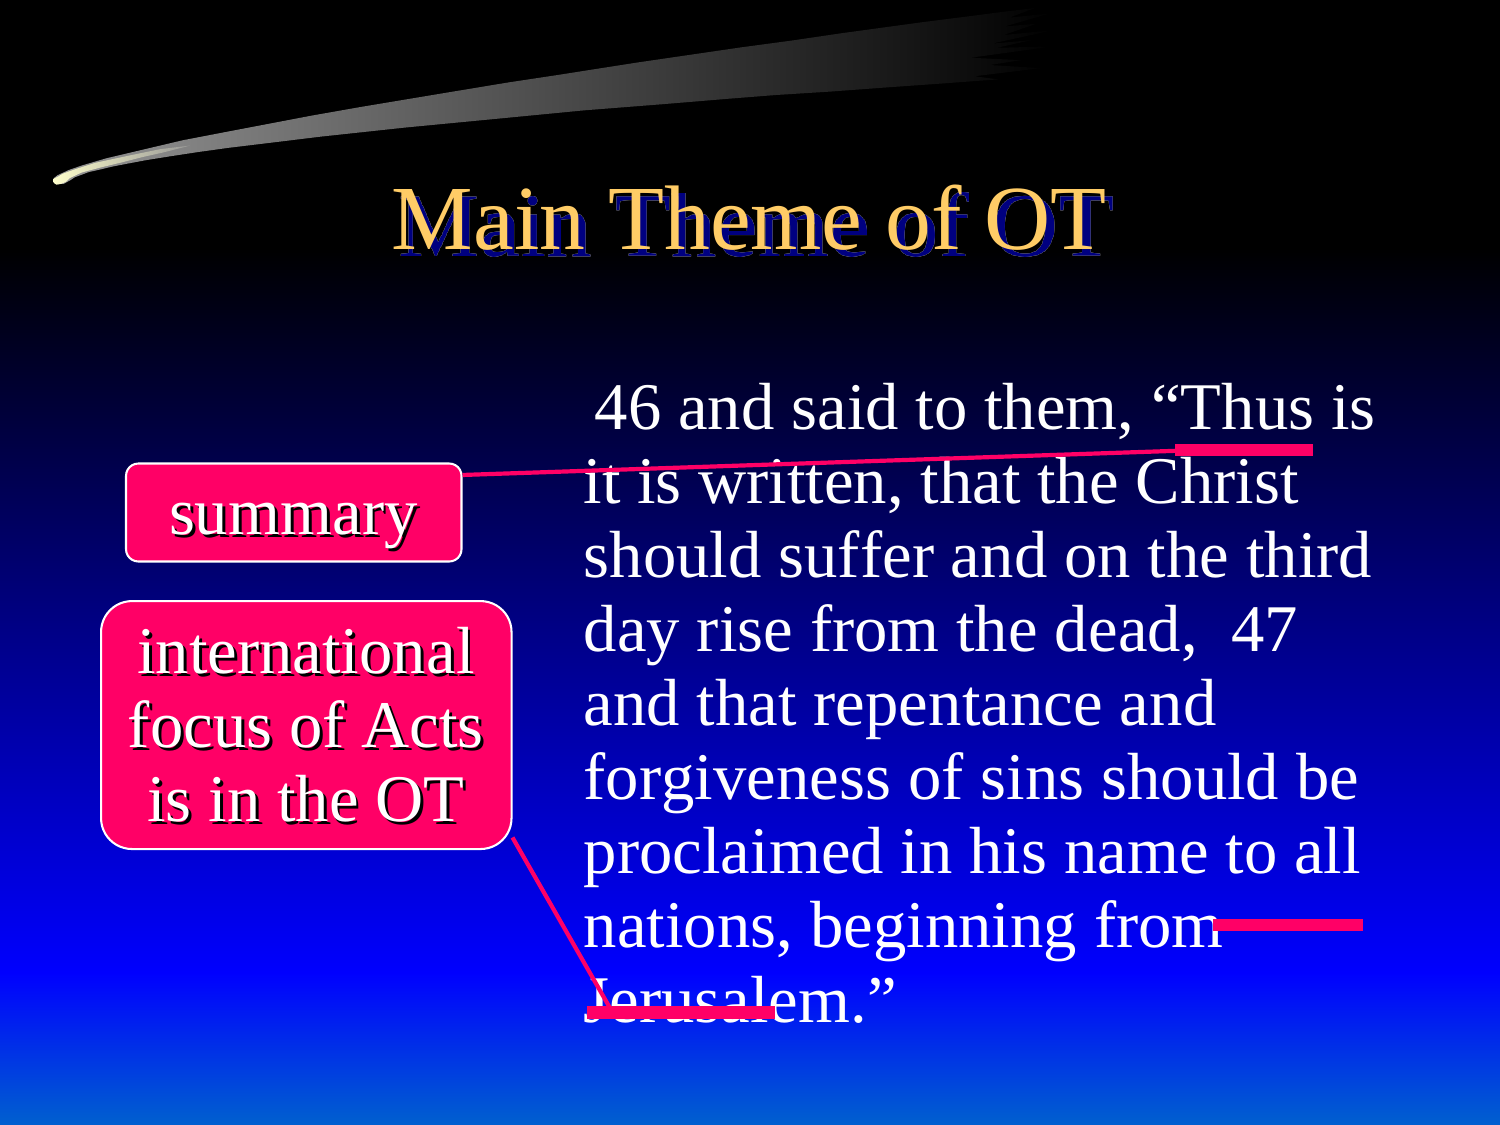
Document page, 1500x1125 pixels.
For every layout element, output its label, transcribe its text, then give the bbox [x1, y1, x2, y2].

title Main Theme of OT [112, 124, 1388, 313]
text_box summary [126, 463, 462, 562]
text_box international focus of Acts is in the OT [101, 601, 512, 850]
list 46 and said to them, “Thus is it is written, that the Christ should suffer and on the third day rise from the dead, 47 and that repentance and forgiveness of sins should be proclaimed in his name to all nations, beginning from Jerusalem.” [512, 362, 1413, 1045]
